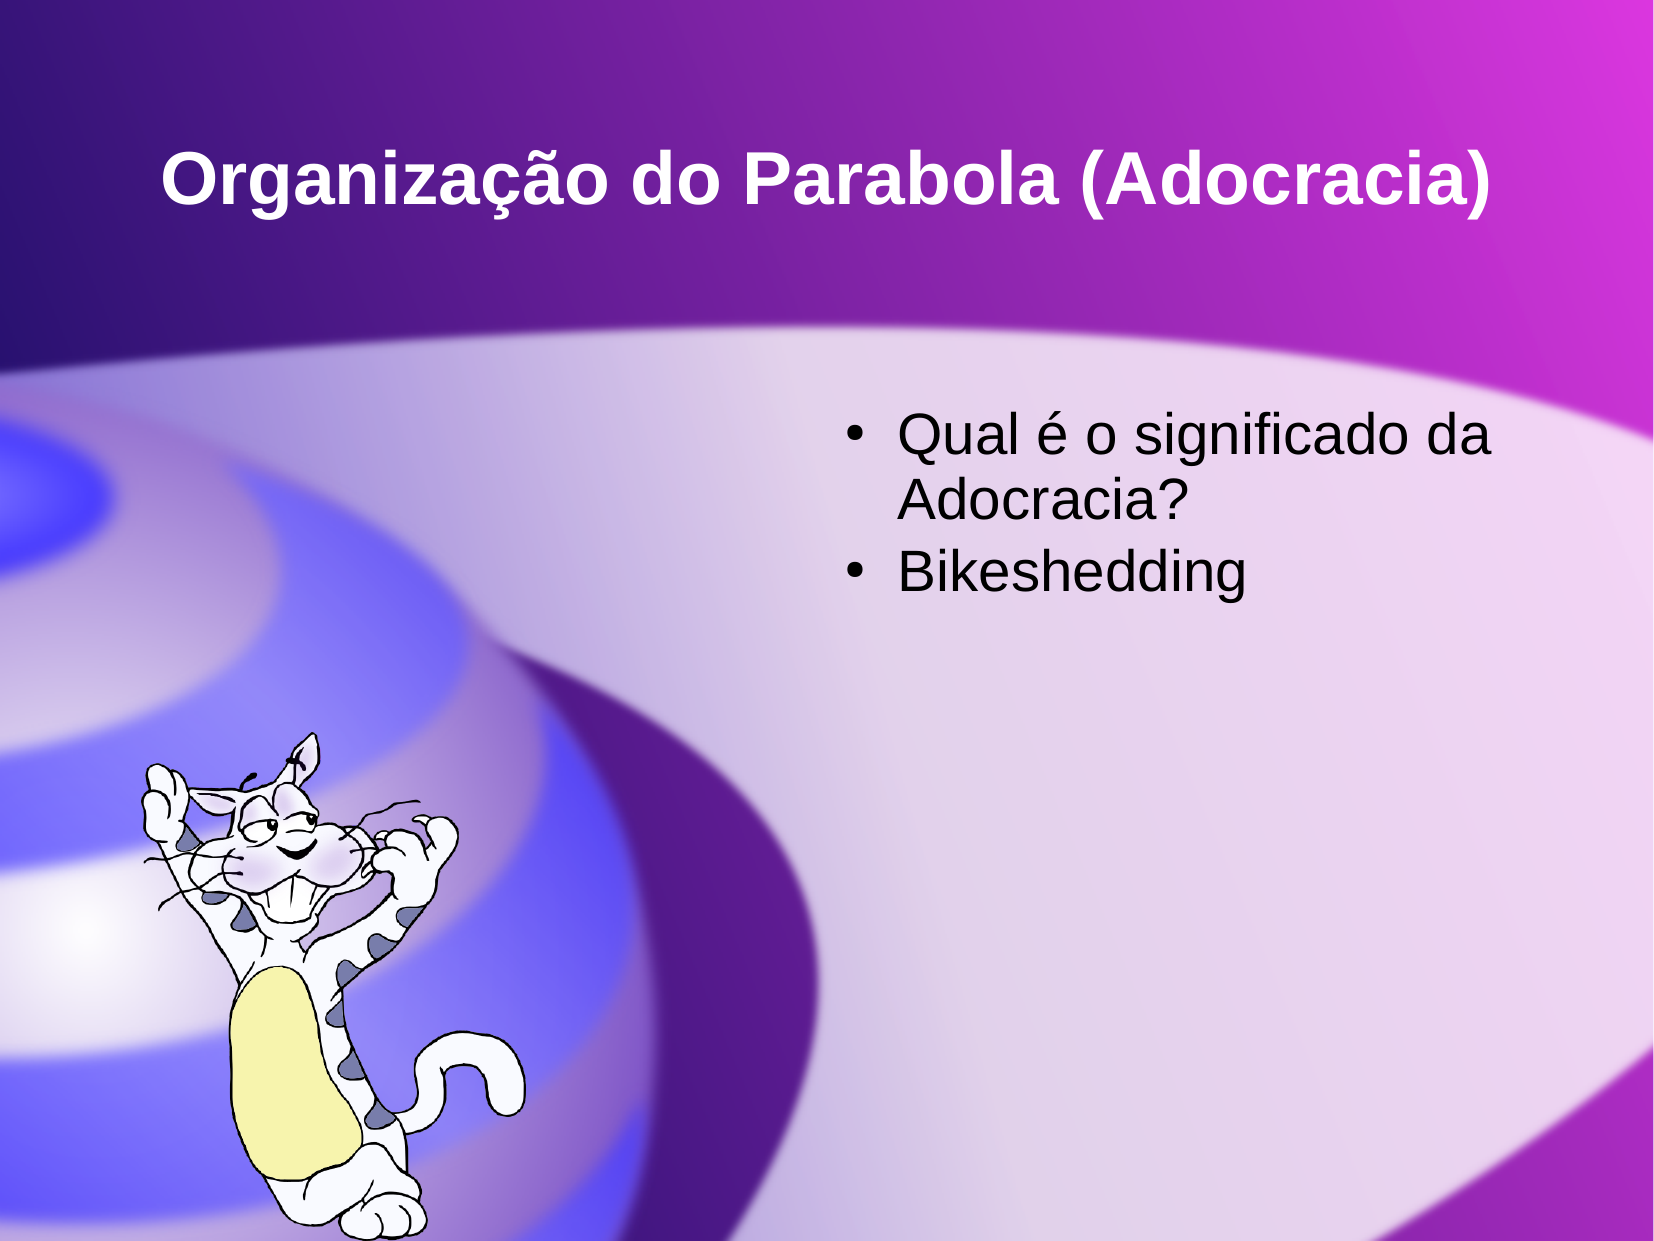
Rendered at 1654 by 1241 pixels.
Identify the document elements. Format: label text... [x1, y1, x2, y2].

title Organização do Parabola (Adocracia) [82, 50, 1571, 308]
picture [0, 0, 1654, 1241]
list Qual é o significado da Adocracia? Bikeshedding [826, 401, 1642, 1205]
